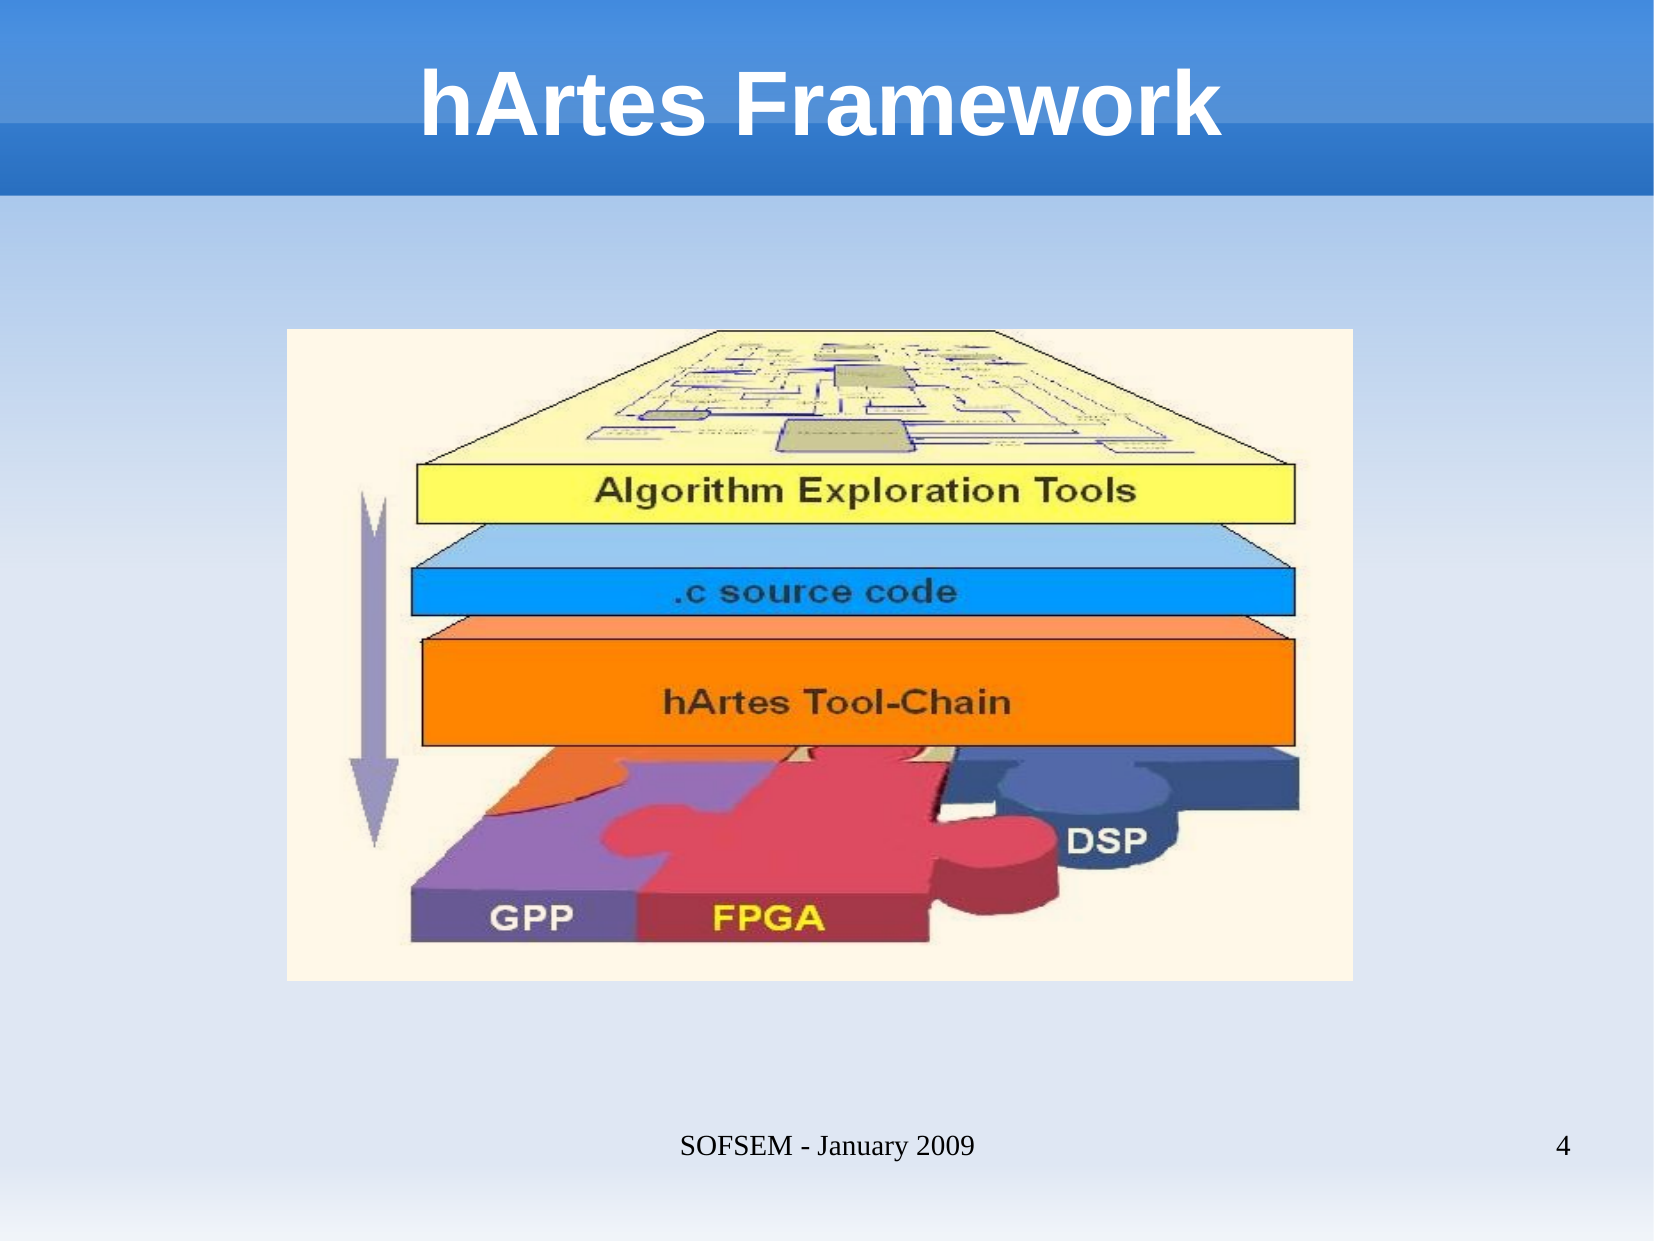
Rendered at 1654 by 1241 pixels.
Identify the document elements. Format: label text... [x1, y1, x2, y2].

picture [0, 0, 1654, 1241]
title hArtes Framework [76, 0, 1565, 208]
